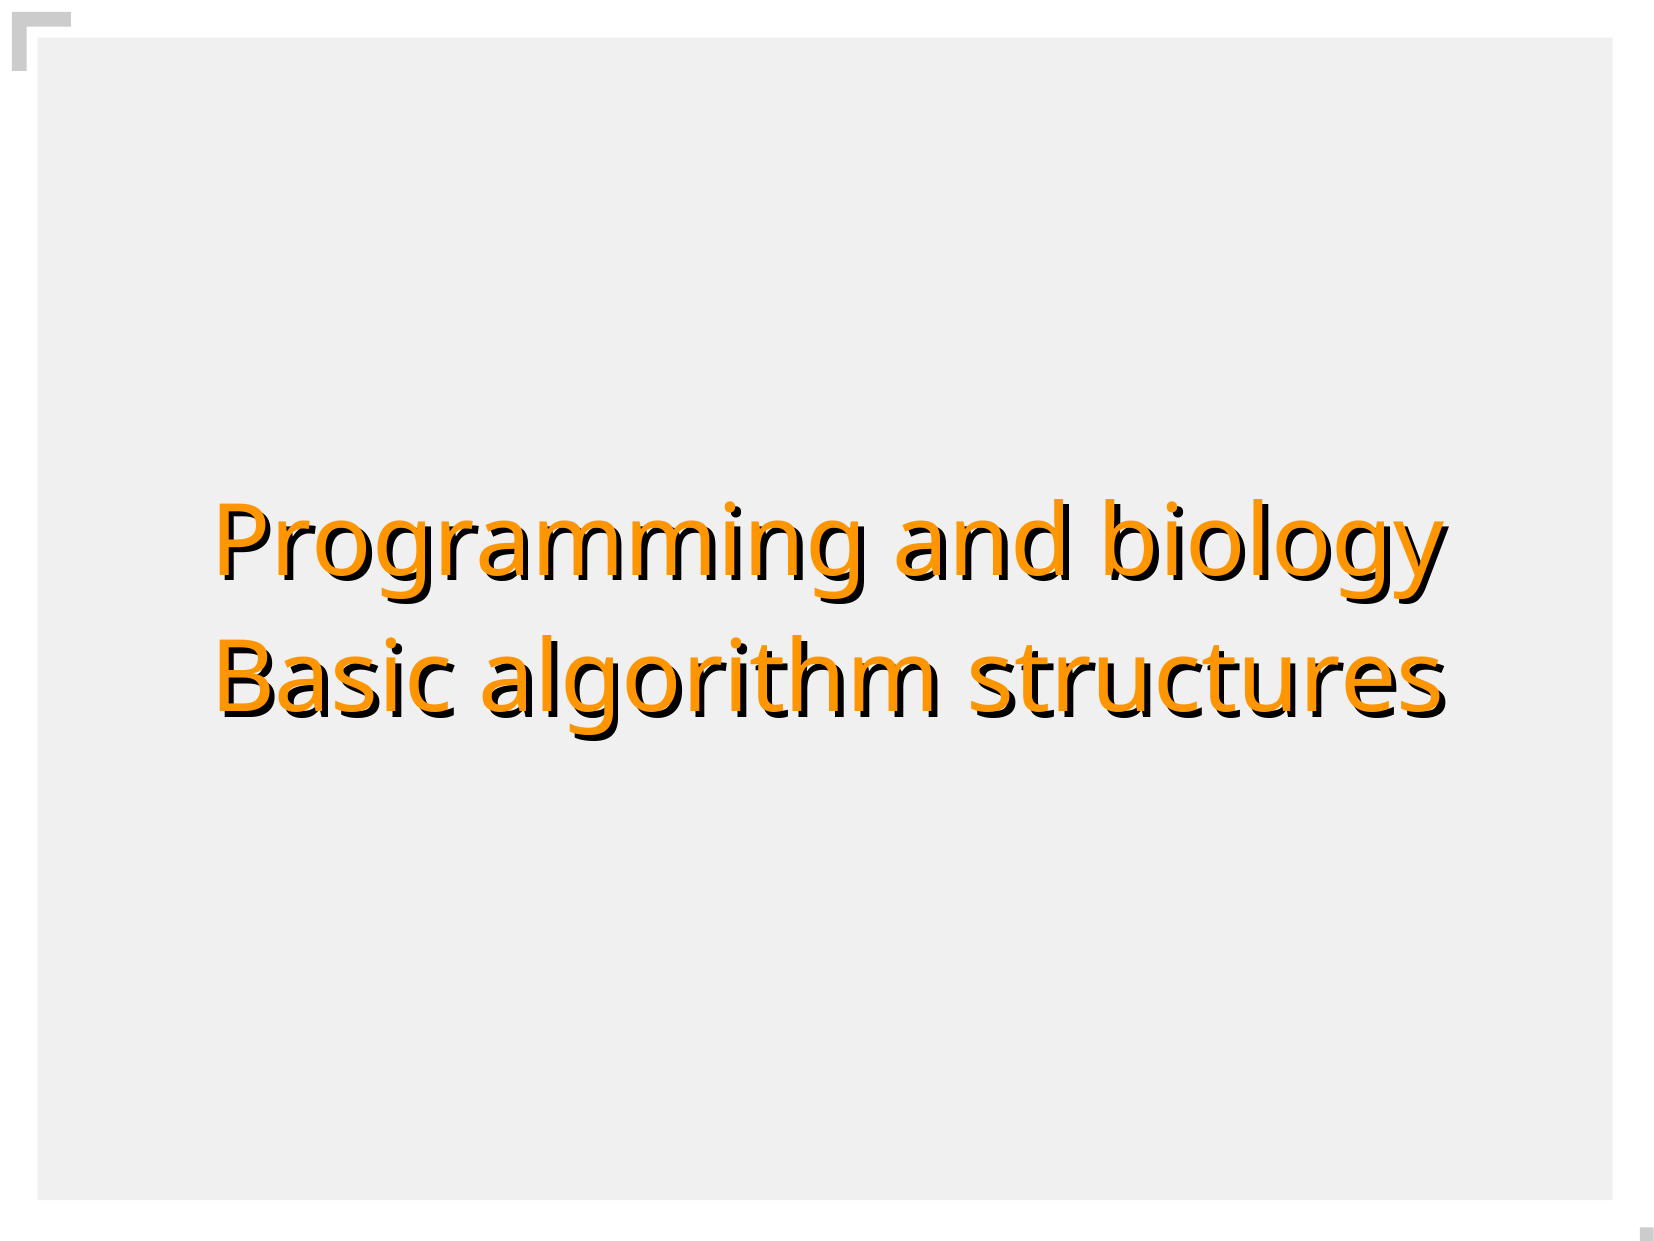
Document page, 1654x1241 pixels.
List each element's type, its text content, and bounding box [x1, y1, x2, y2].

title Programming and biology Basic algorithm structures [121, 46, 1534, 1163]
